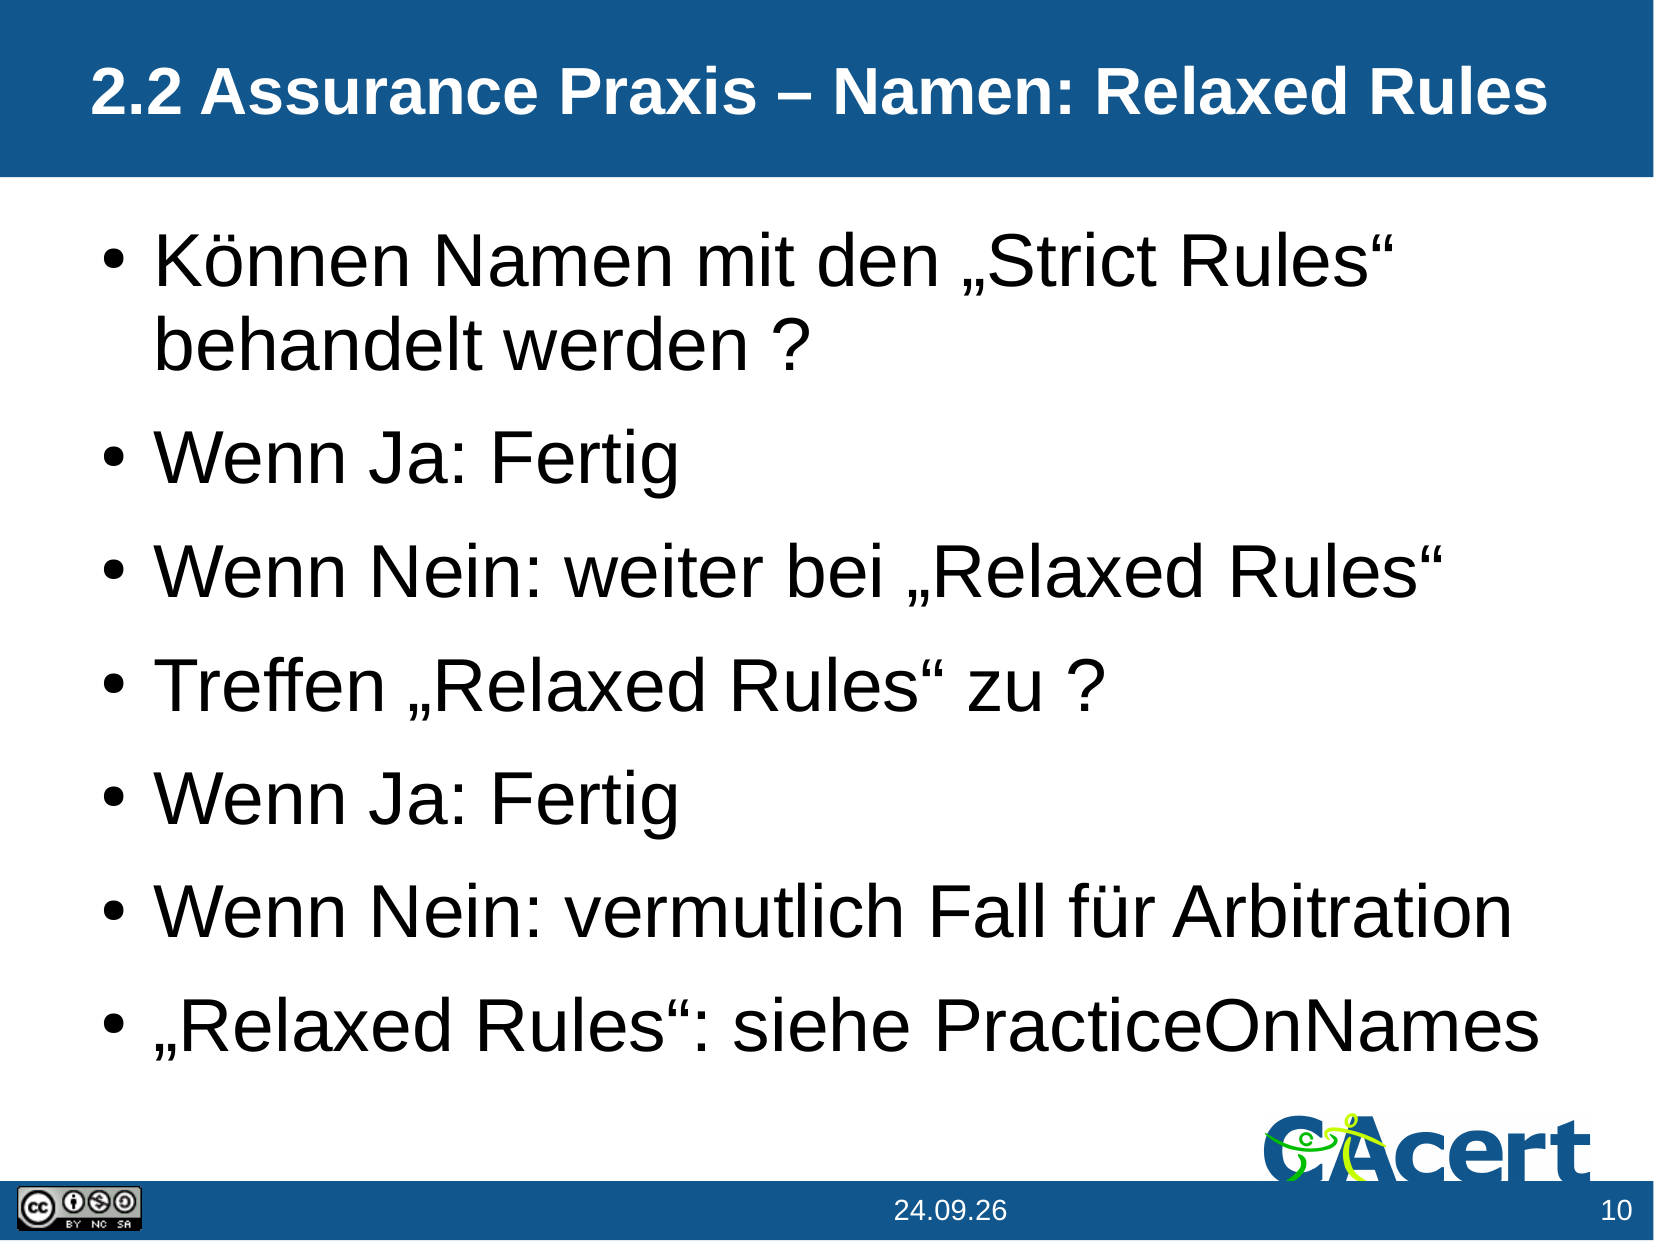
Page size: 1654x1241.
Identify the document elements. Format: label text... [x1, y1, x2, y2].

title 2.2 Assurance Praxis – Namen: Relaxed Rules [76, 17, 1565, 166]
picture [1263, 1112, 1591, 1181]
list Können Namen mit den „Strict Rules“ behandelt werden ? Wenn Ja: Fertig Wenn Nein: weiter bei „Relaxed Rules“ Treffen „Relaxed Rules“ zu ? Wenn Ja: Fertig Wenn Nein: vermutlich Fall für Arbitration „Relaxed Rules“: siehe PracticeOnNames [82, 218, 1571, 1091]
picture [17, 1186, 142, 1231]
